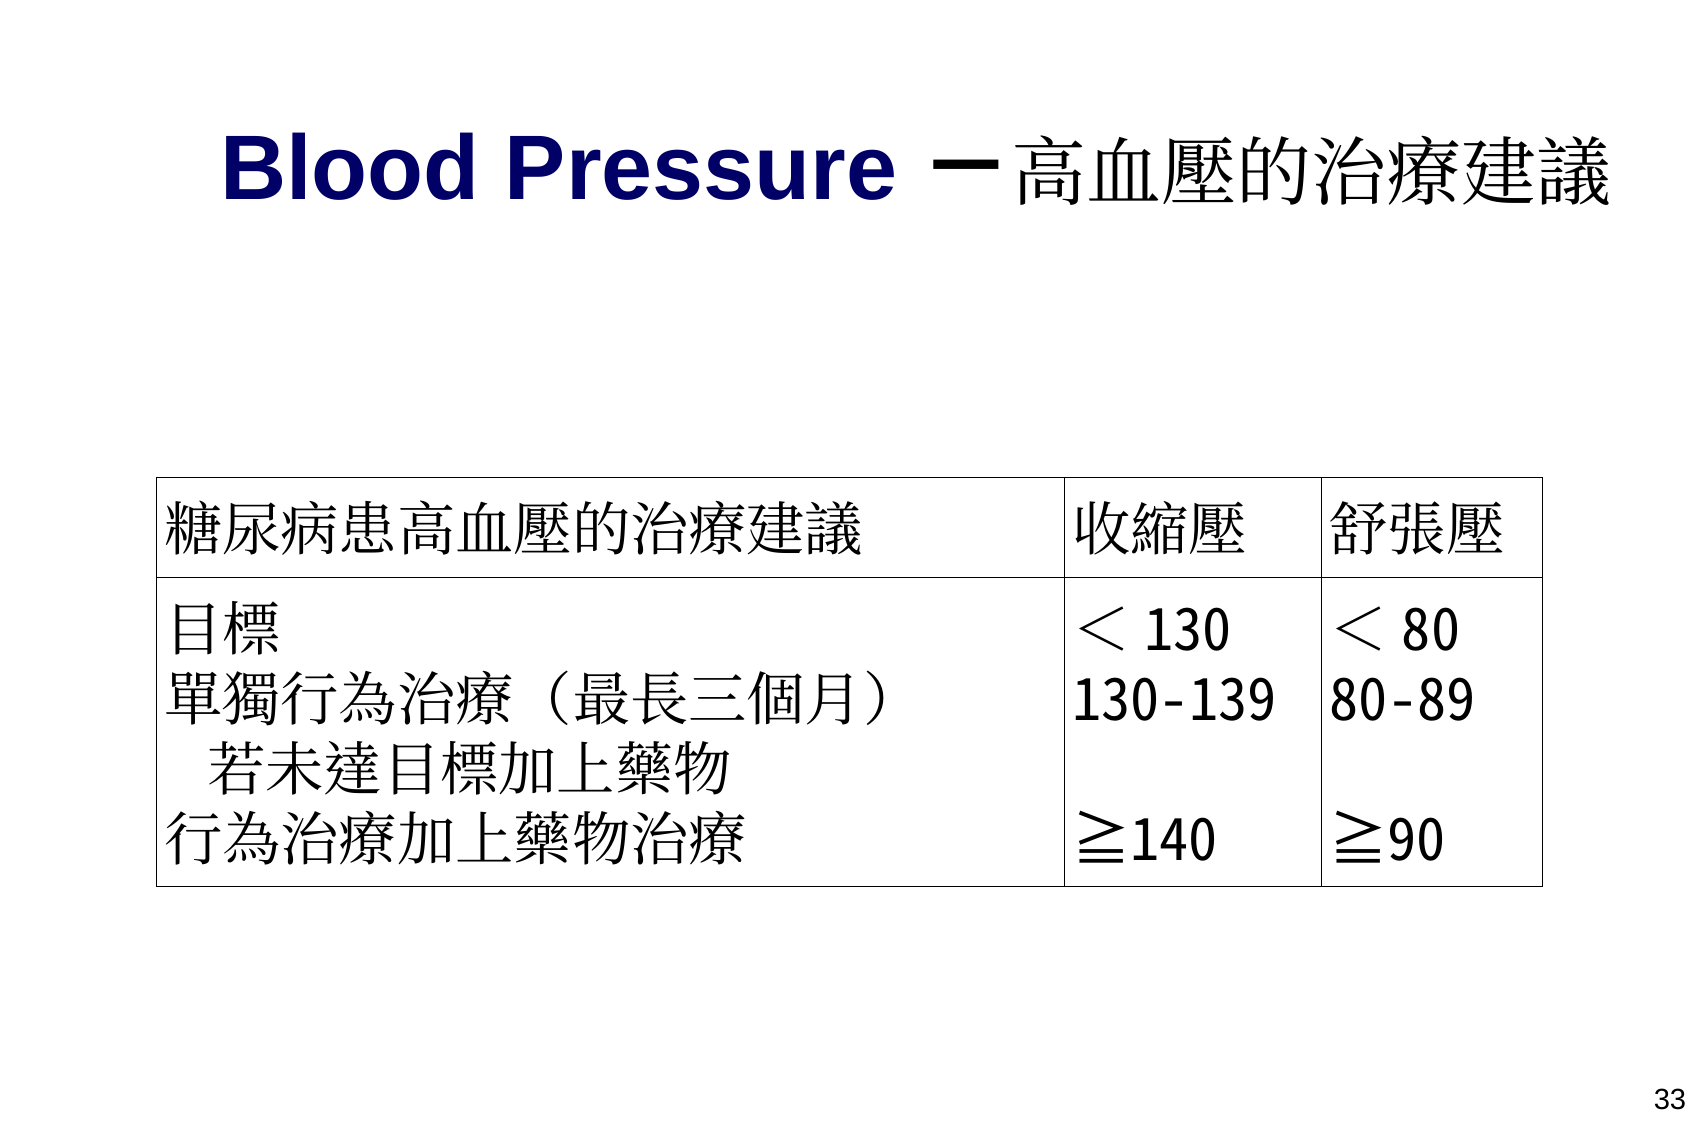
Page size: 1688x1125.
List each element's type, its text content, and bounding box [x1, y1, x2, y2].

table_header 收縮壓 [1065, 478, 1321, 577]
table_cell ＜130 130-139 ≧140 [1065, 578, 1321, 886]
title Blood Pressure－高血壓的治療建議 [156, 54, 1676, 271]
table_cell ＜80 80-89 ≧90 [1322, 578, 1542, 886]
table_cell 目標 單獨行為治療（最長三個月） 若未達目標加上藥物 行為治療加上藥物治療 [157, 578, 1064, 886]
table_header 舒張壓 [1322, 478, 1542, 577]
table_header 糖尿病患高血壓的治療建議 [157, 478, 1064, 577]
